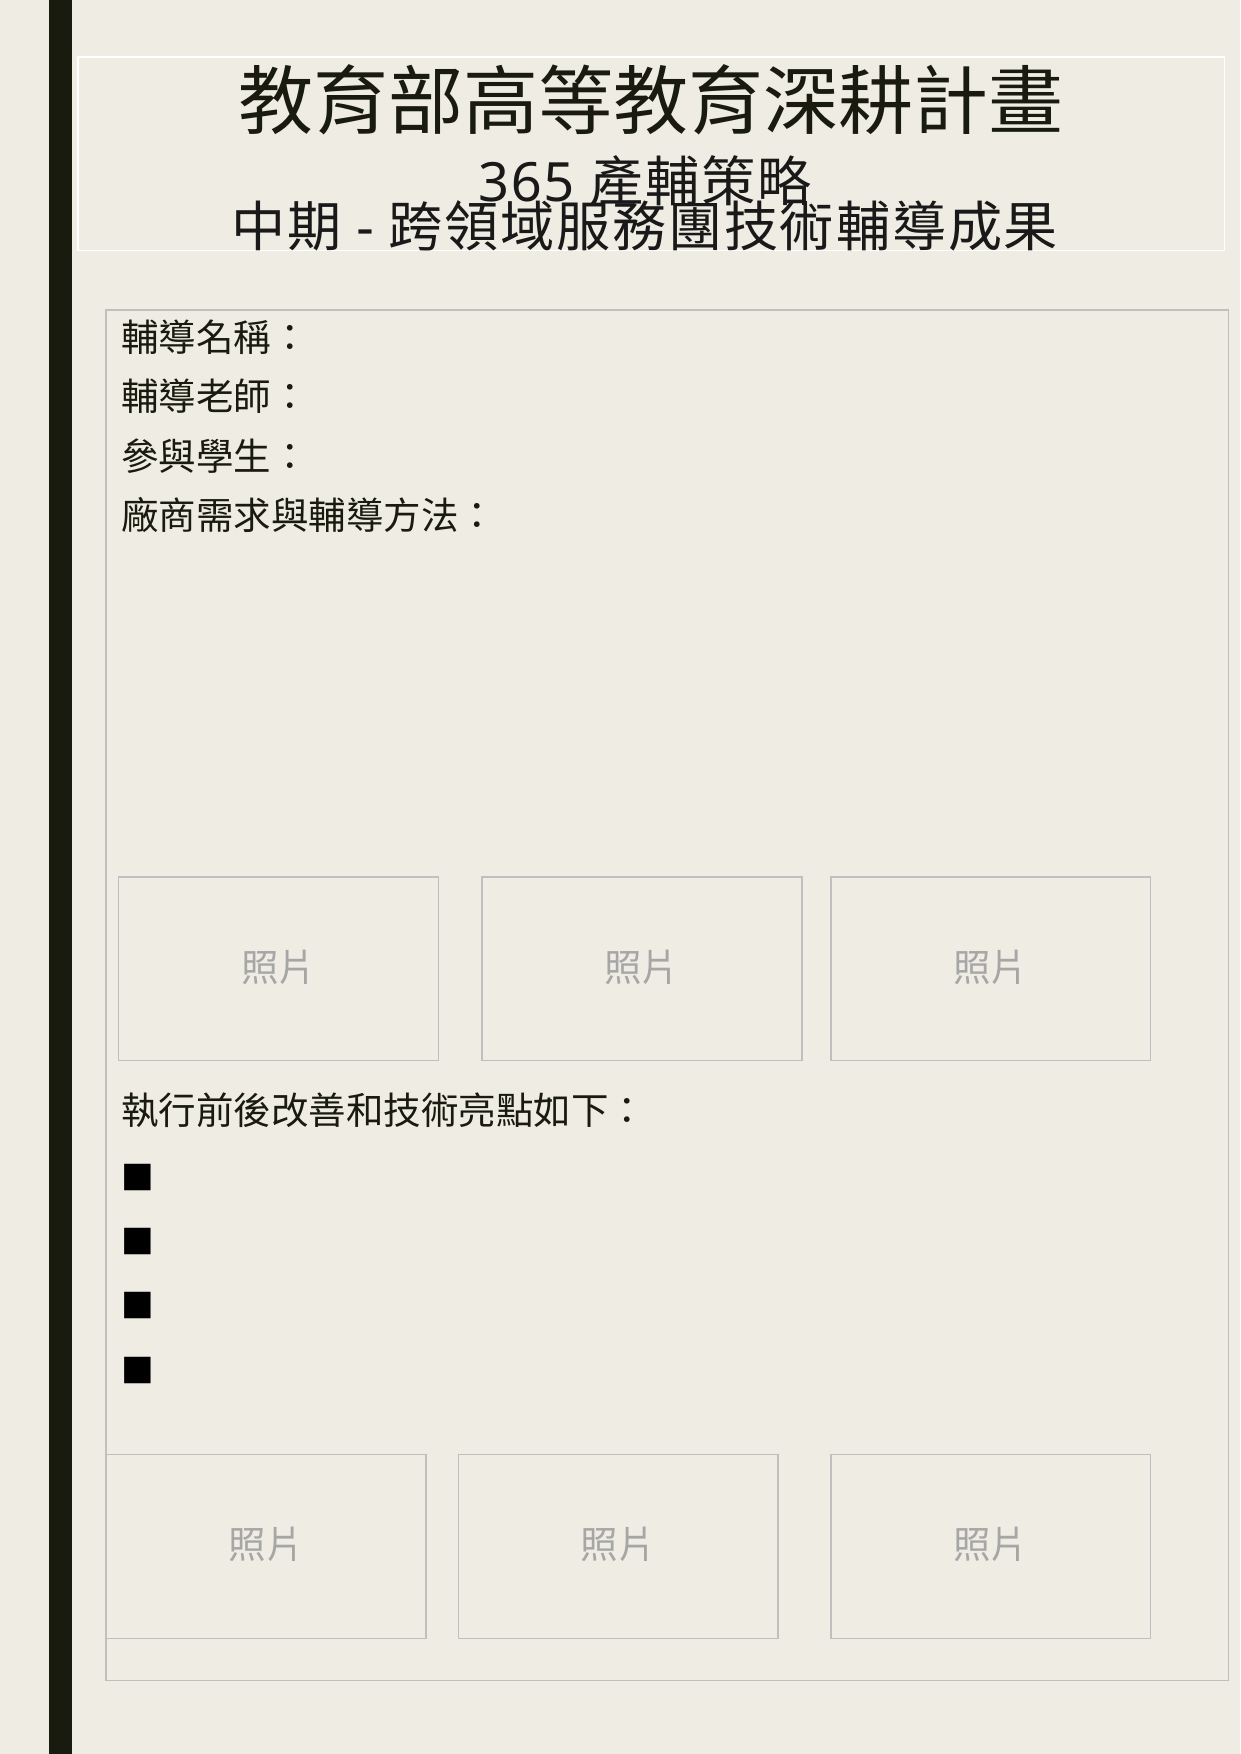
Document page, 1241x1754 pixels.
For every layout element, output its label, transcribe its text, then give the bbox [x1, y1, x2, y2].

text_box 照片 [482, 876, 802, 1061]
text_box 照片 [831, 1454, 1151, 1639]
title 教育部高等教育深耕計畫 [78, 56, 1225, 251]
text_box 照片 [831, 876, 1151, 1061]
text_box 照片 [106, 1454, 426, 1639]
text_box 照片 [118, 876, 439, 1061]
text_box 照片 [458, 1454, 779, 1639]
list 輔導名稱： 輔導老師： 參與學生： 廠商需求與輔導方法： 執行前後改善和技術亮點如下： [106, 309, 1229, 1681]
text_box 365產輔策略 中期-跨領域服務團技術輔導成果 [71, 153, 1218, 267]
